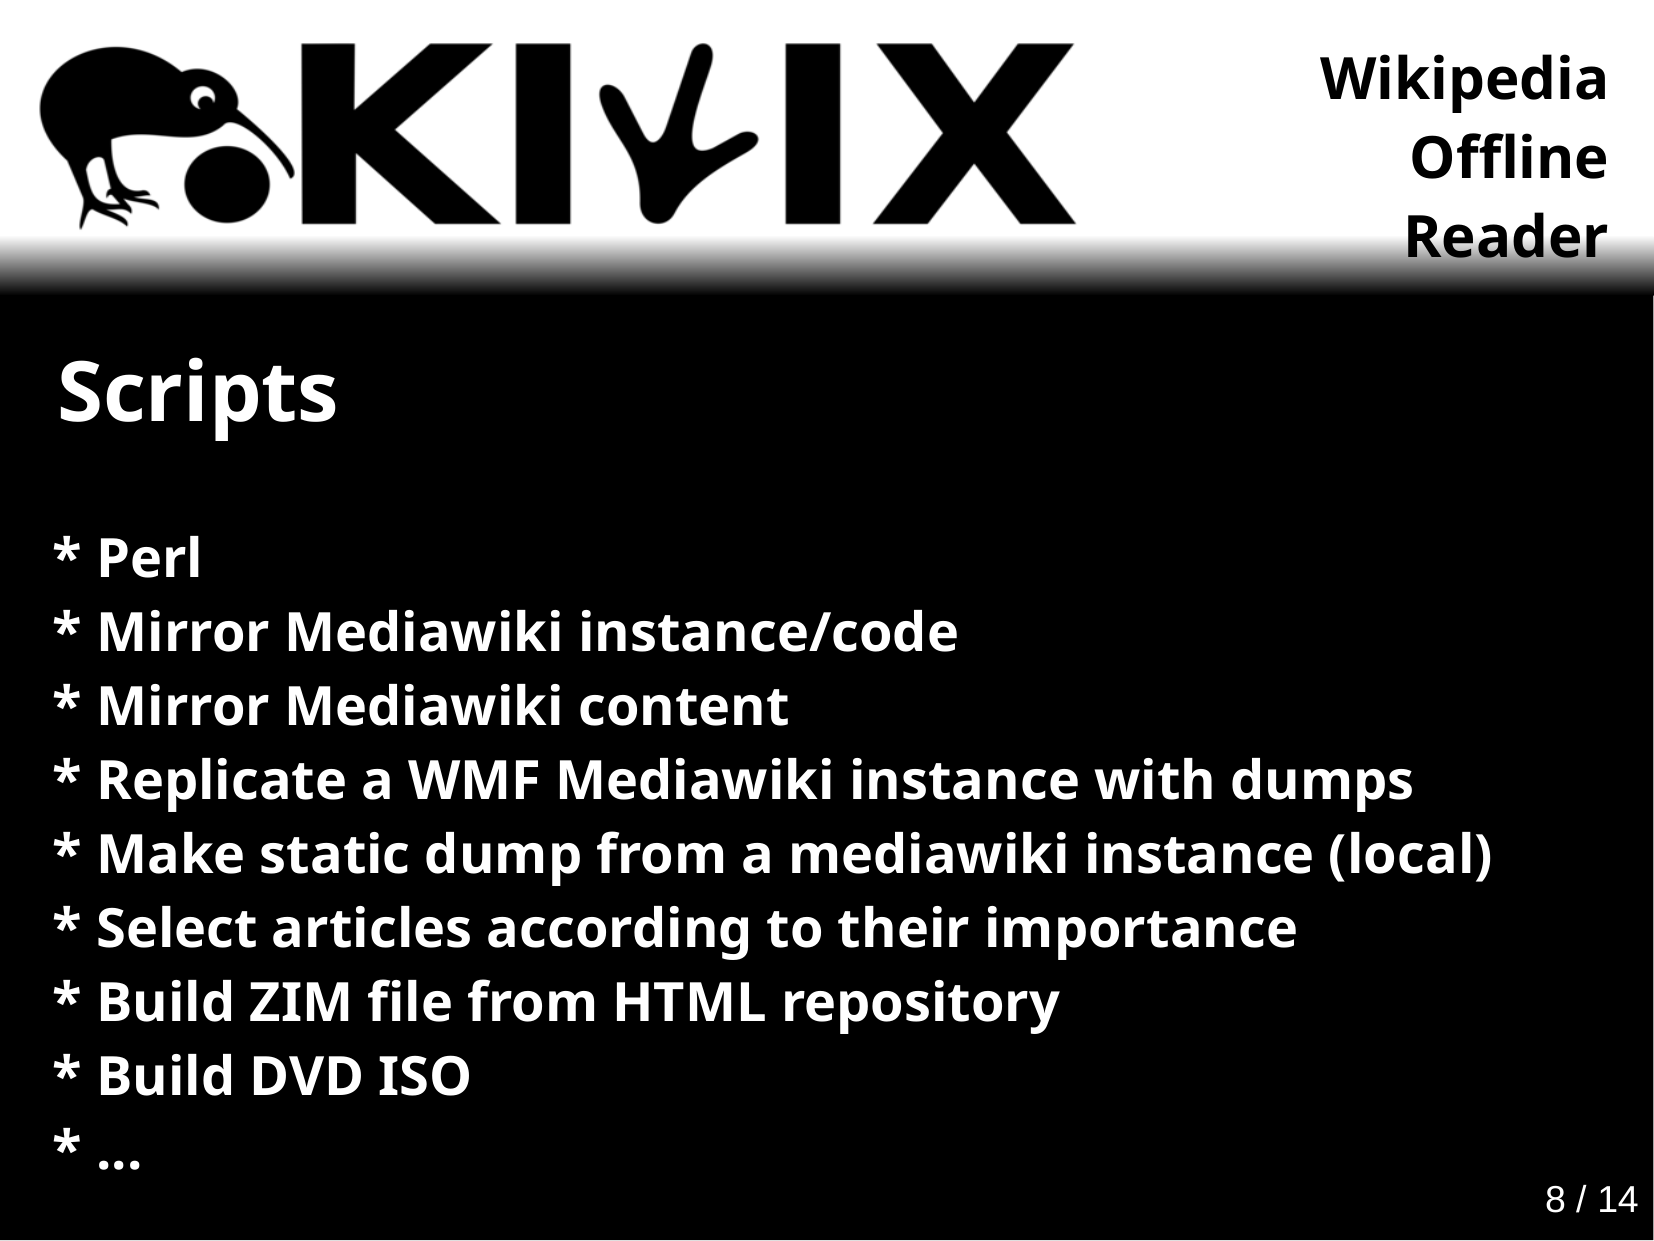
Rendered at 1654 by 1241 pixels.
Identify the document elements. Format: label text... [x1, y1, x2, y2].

text_box [0, 236, 1654, 1241]
text_box Wikipedia Offline Reader [1210, 29, 1625, 248]
text_box Scripts * Perl * Mirror Mediawiki instance/code * Mirror Mediawiki content * Replicate a WMF Mediawiki instance with dumps * Make static dump from a mediawiki instance (local) * Select articles according to their importance * Build ZIM file from HTML repository * Build DVD ISO * ... [29, 324, 1625, 1241]
picture [29, 29, 1093, 236]
text_box <number> / 14 [1505, 1170, 1654, 1241]
